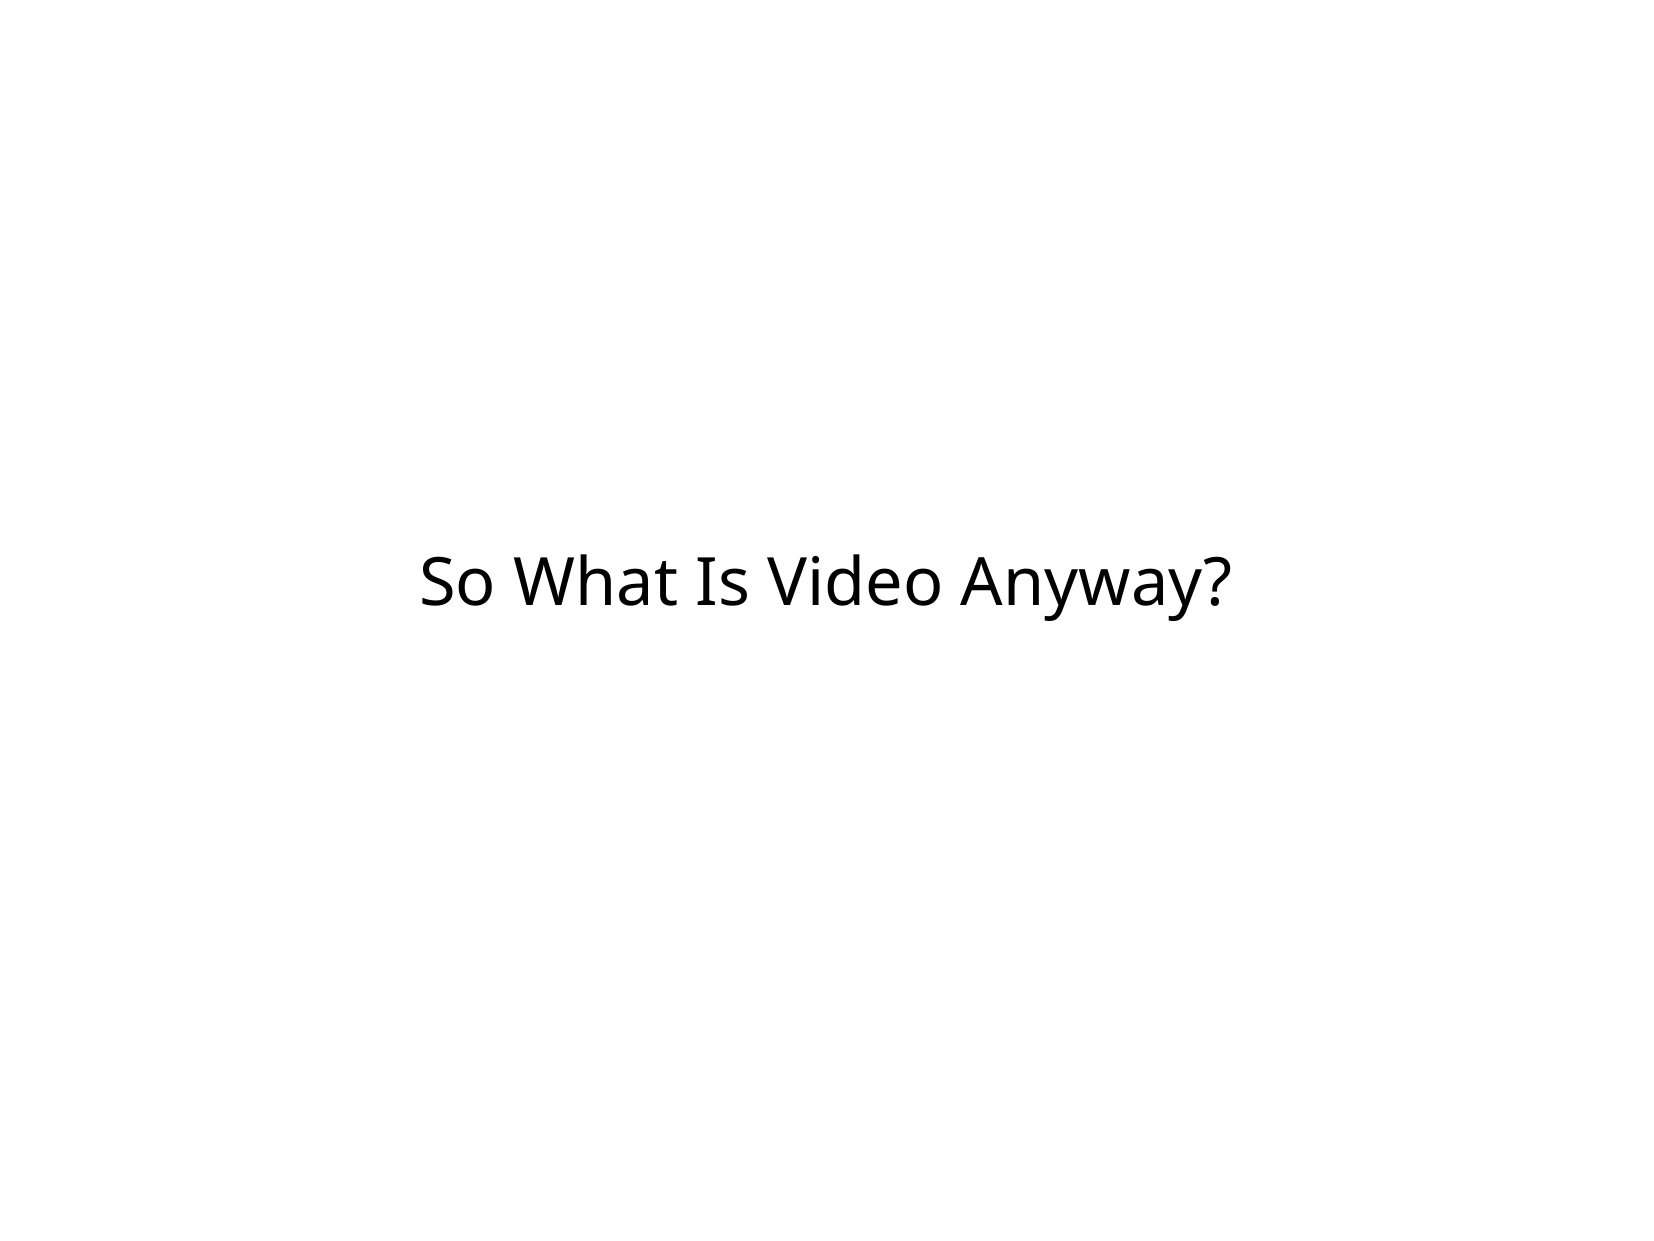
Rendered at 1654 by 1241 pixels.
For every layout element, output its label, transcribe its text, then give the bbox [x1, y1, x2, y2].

subtitle So What Is Video Anyway? [82, 49, 1571, 1109]
